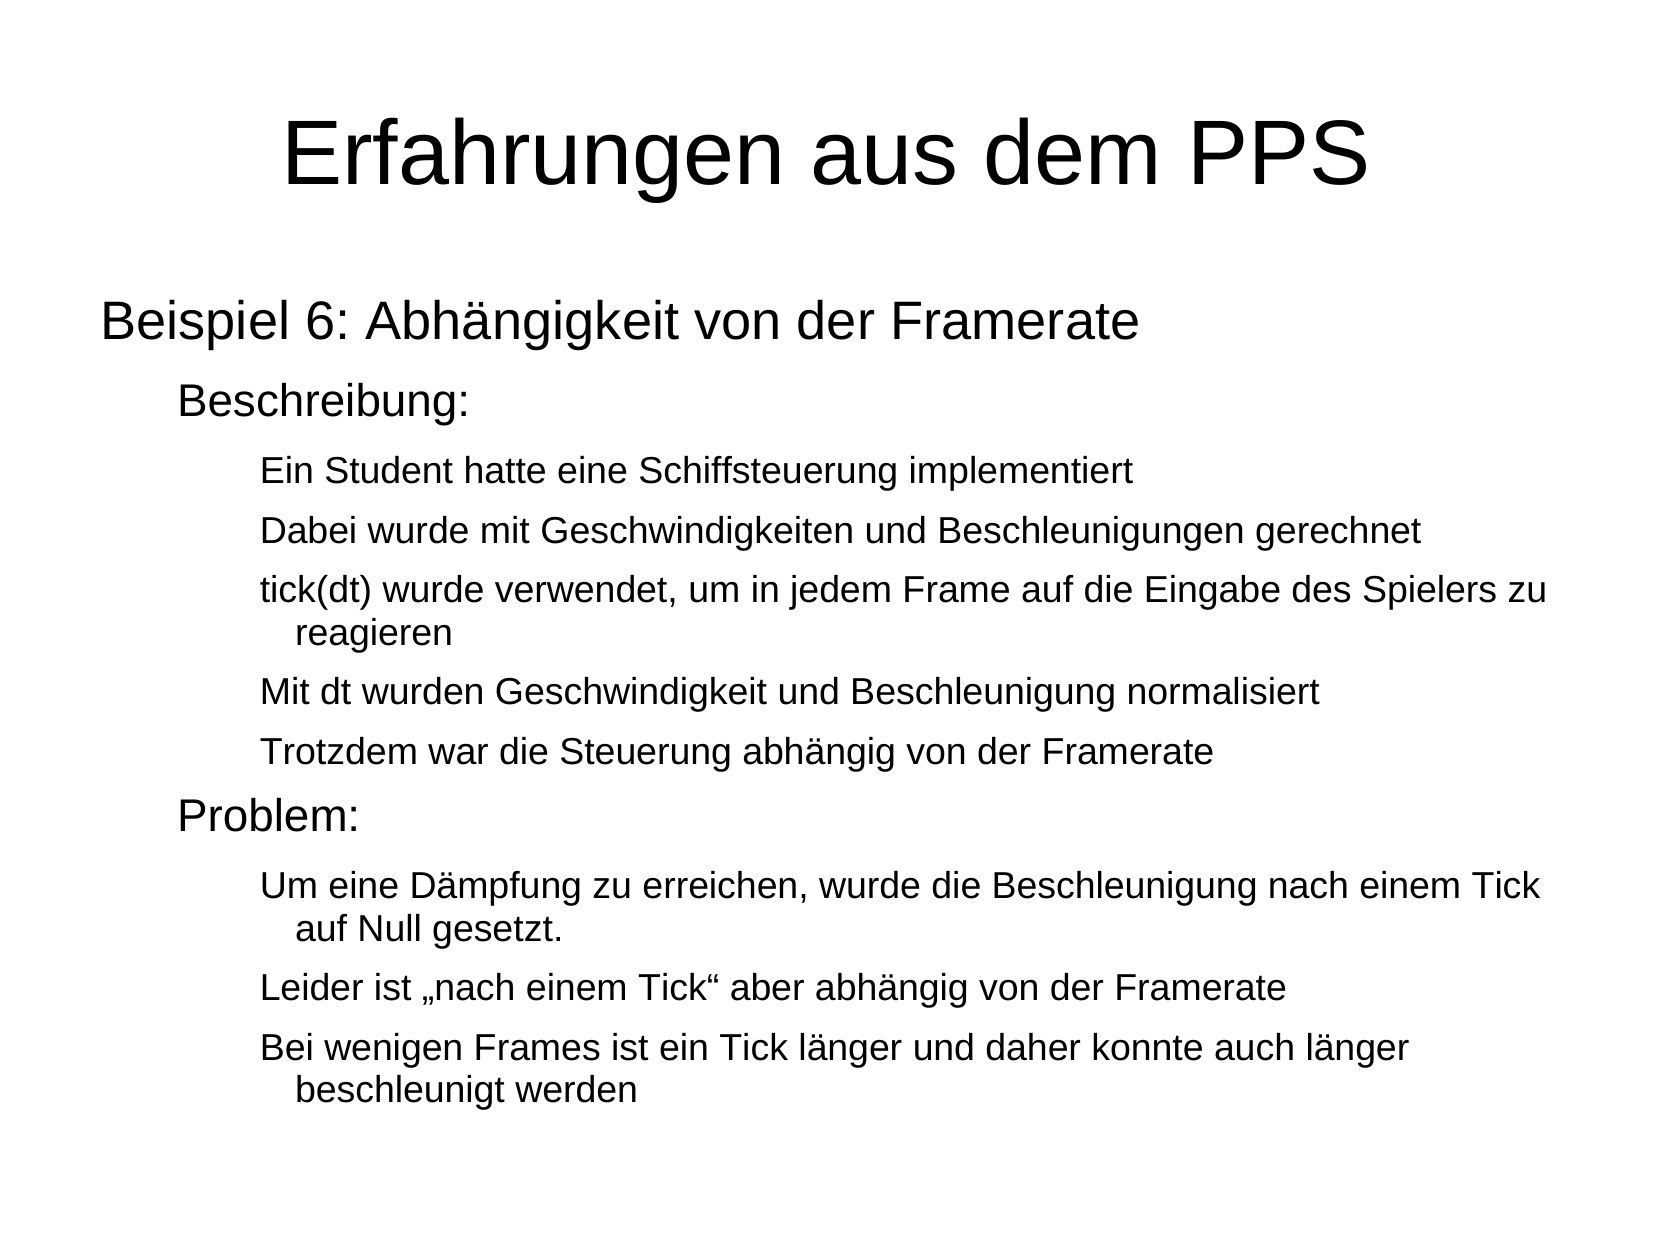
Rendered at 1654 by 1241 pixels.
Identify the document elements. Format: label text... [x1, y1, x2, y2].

title Erfahrungen aus dem PPS [82, 56, 1571, 250]
list Beispiel 6: Abhängigkeit von der Framerate Beschreibung: Ein Student hatte eine Schiffsteuerung implementiert Dabei wurde mit Geschwindigkeiten und Beschleunigungen gerechnet tick(dt) wurde verwendet, um in jedem Frame auf die Eingabe des Spielers zu reagieren Mit dt wurden Geschwindigkeit und Beschleunigung normalisiert Trotzdem war die Steuerung abhängig von der Framerate Problem: Um eine Dämpfung zu erreichen, wurde die Beschleunigung nach einem Tick auf Null gesetzt. Leider ist „nach einem Tick“ aber abhängig von der Framerate Bei wenigen Frames ist ein Tick länger und daher konnte auch länger beschleunigt werden [82, 290, 1571, 1111]
